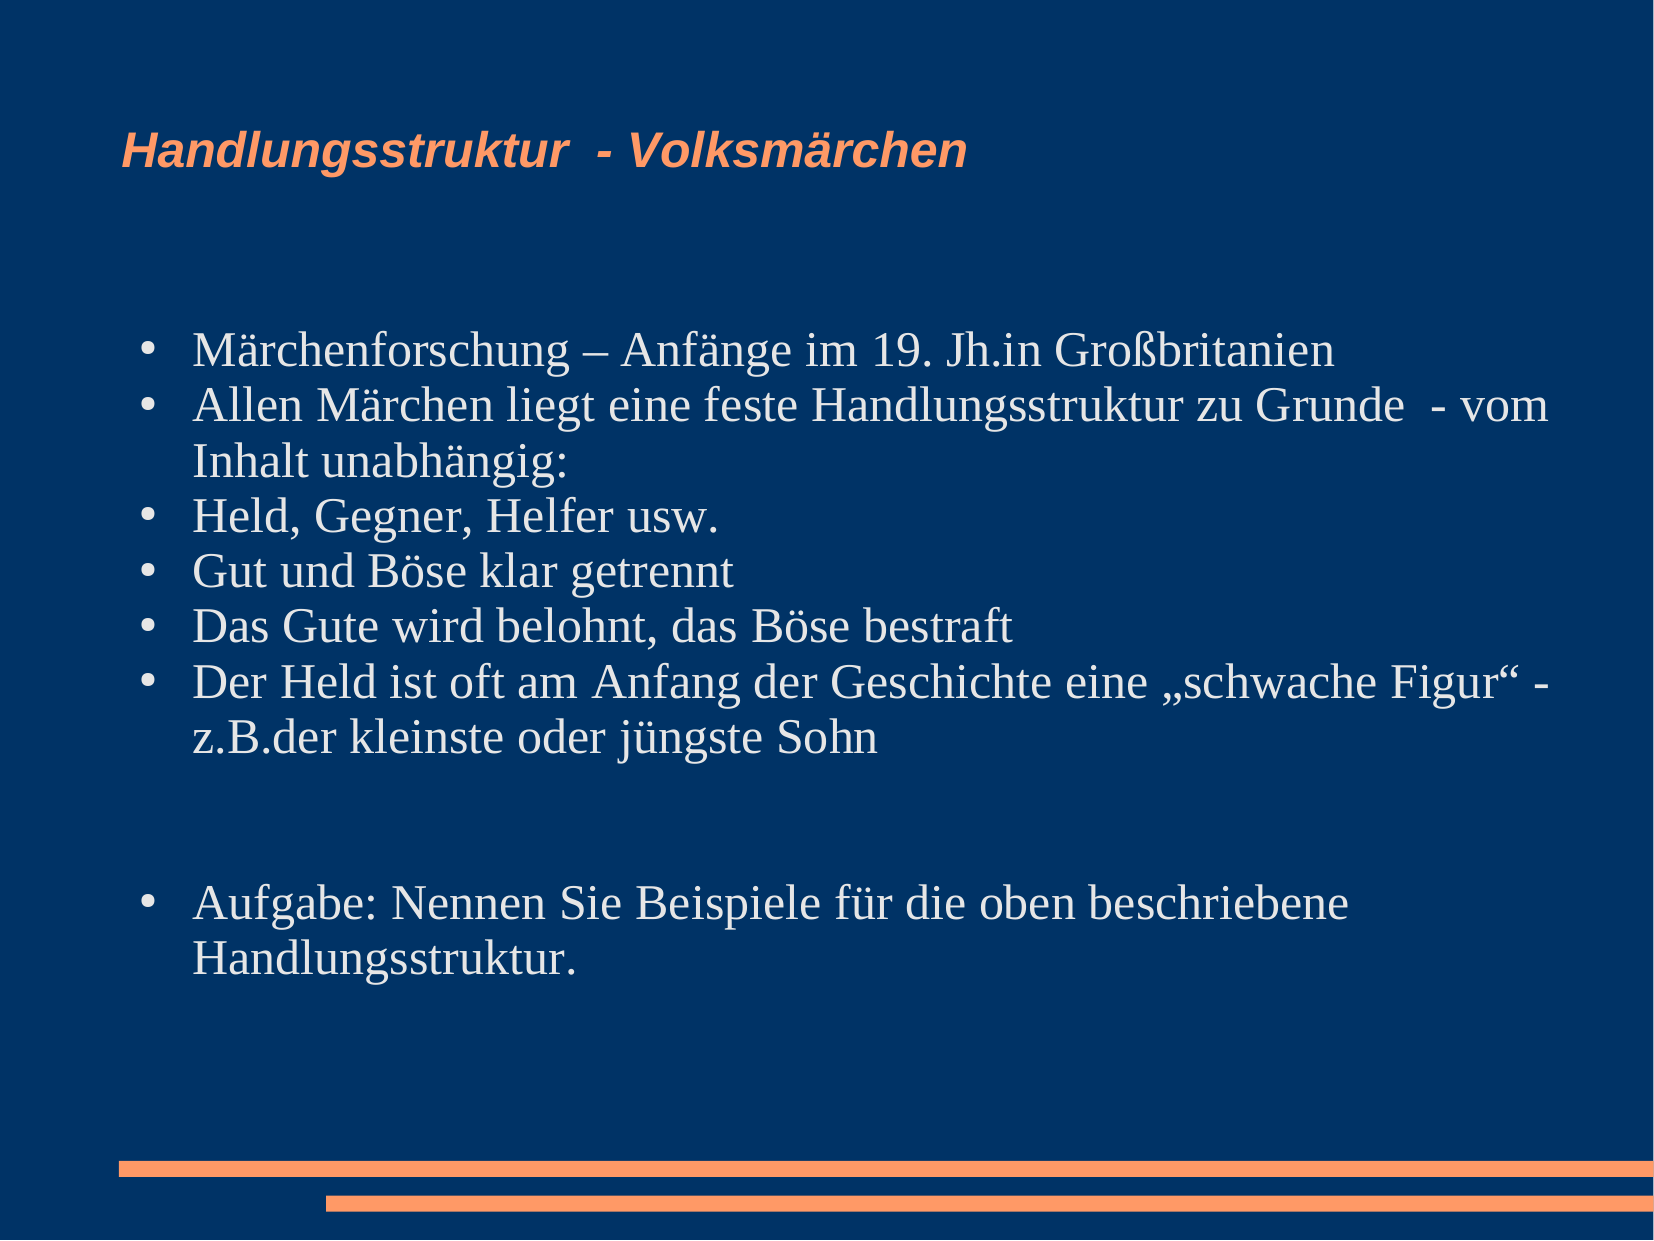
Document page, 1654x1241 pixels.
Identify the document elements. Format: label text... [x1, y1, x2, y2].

title Handlungsstruktur - Volksmärchen [121, 46, 1534, 254]
list Märchenforschung – Anfänge im 19. Jh.in Großbritanien Allen Märchen liegt eine feste Handlungsstruktur zu Grunde - vom Inhalt unabhängig: Held, Gegner, Helfer usw. Gut und Böse klar getrennt Das Gute wird belohnt, das Böse bestraft Der Held ist oft am Anfang der Geschichte eine „schwache Figur“ - z.B.der kleinste oder jüngste Sohn Aufgabe: Nennen Sie Beispiele für die oben beschriebene Handlungsstruktur. [121, 322, 1561, 1132]
